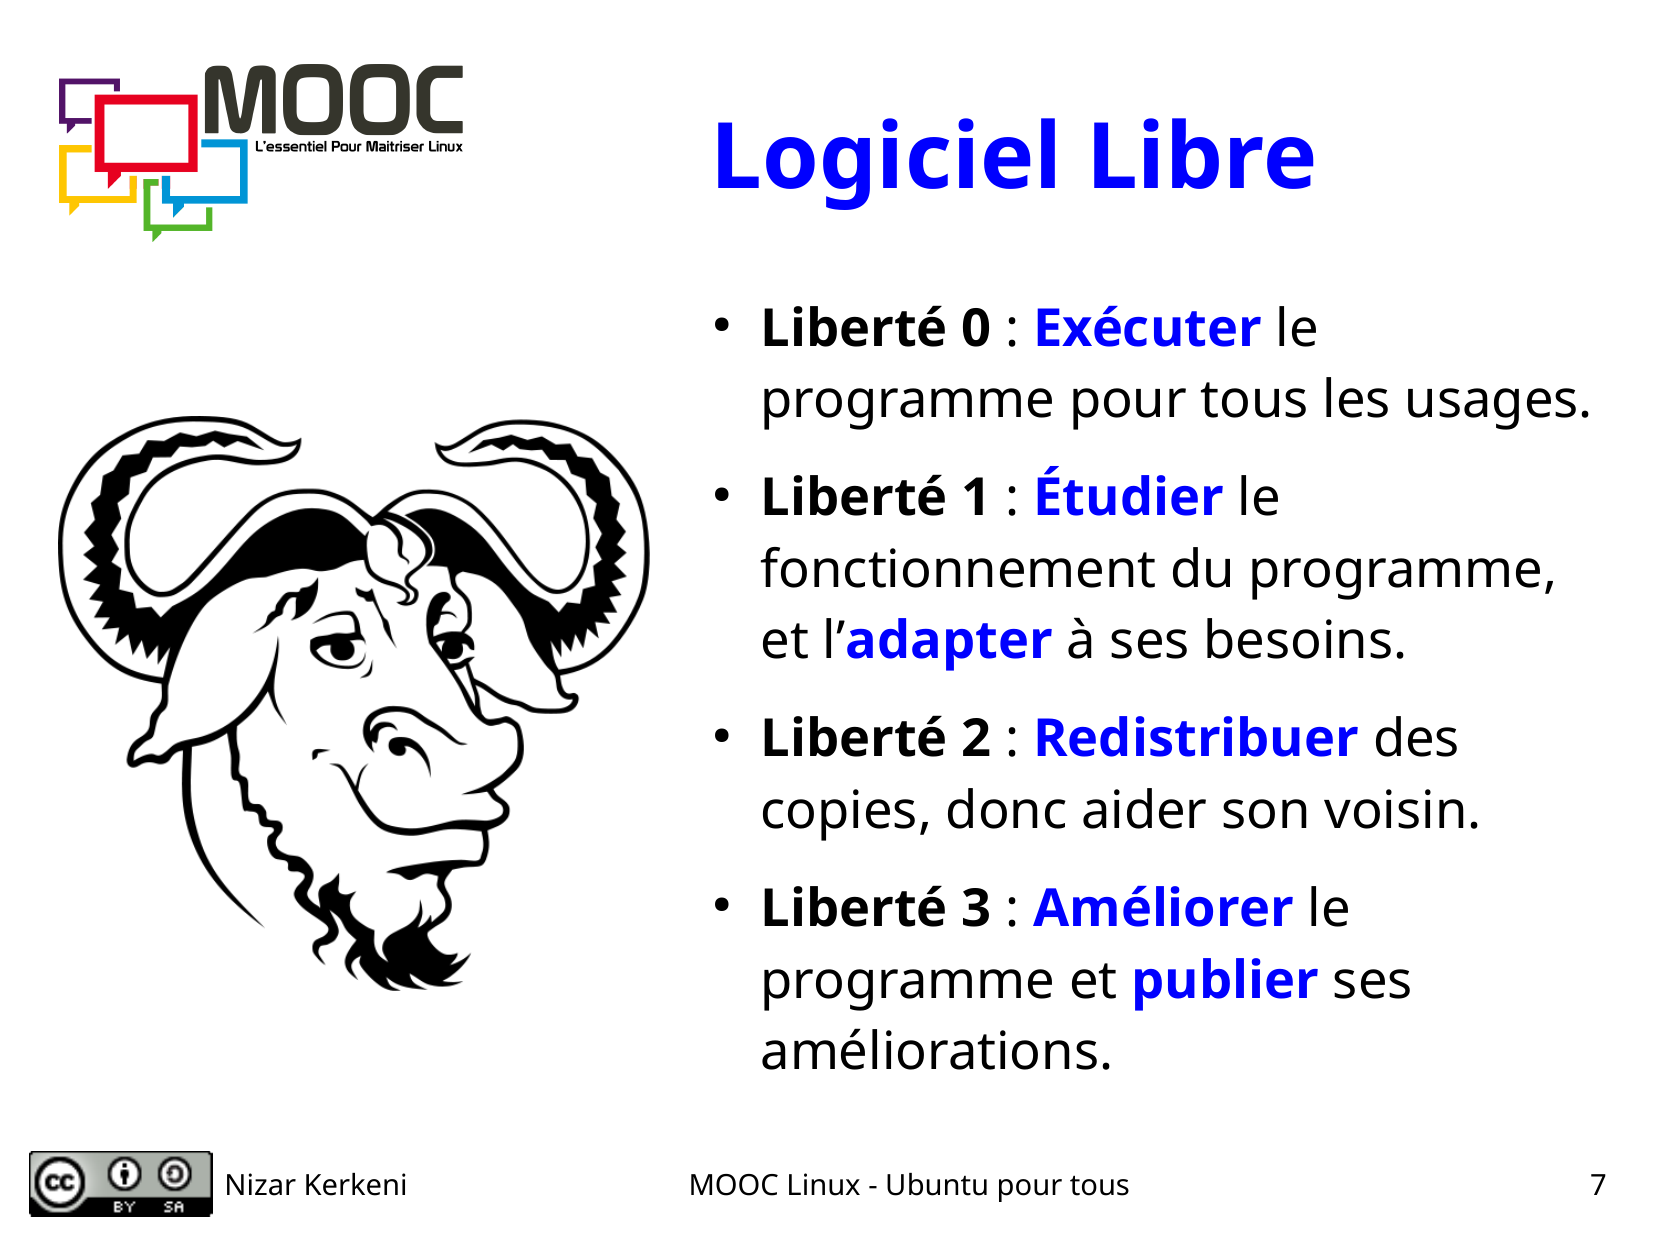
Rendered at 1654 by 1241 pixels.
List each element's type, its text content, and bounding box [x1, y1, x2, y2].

picture [29, 1151, 213, 1217]
picture [59, 64, 460, 242]
title Logiciel Libre [460, 49, 1568, 257]
list Liberté 0 : Exécuter le programme pour tous les usages. Liberté 1 : Étudier le fonctionnement du programme, et l’adapter à ses besoins. Liberté 2 : Redistribuer des copies, donc aider son voisin. Liberté 3 : Améliorer le programme et publier ses améliorations. [696, 290, 1596, 1117]
picture [58, 416, 650, 991]
